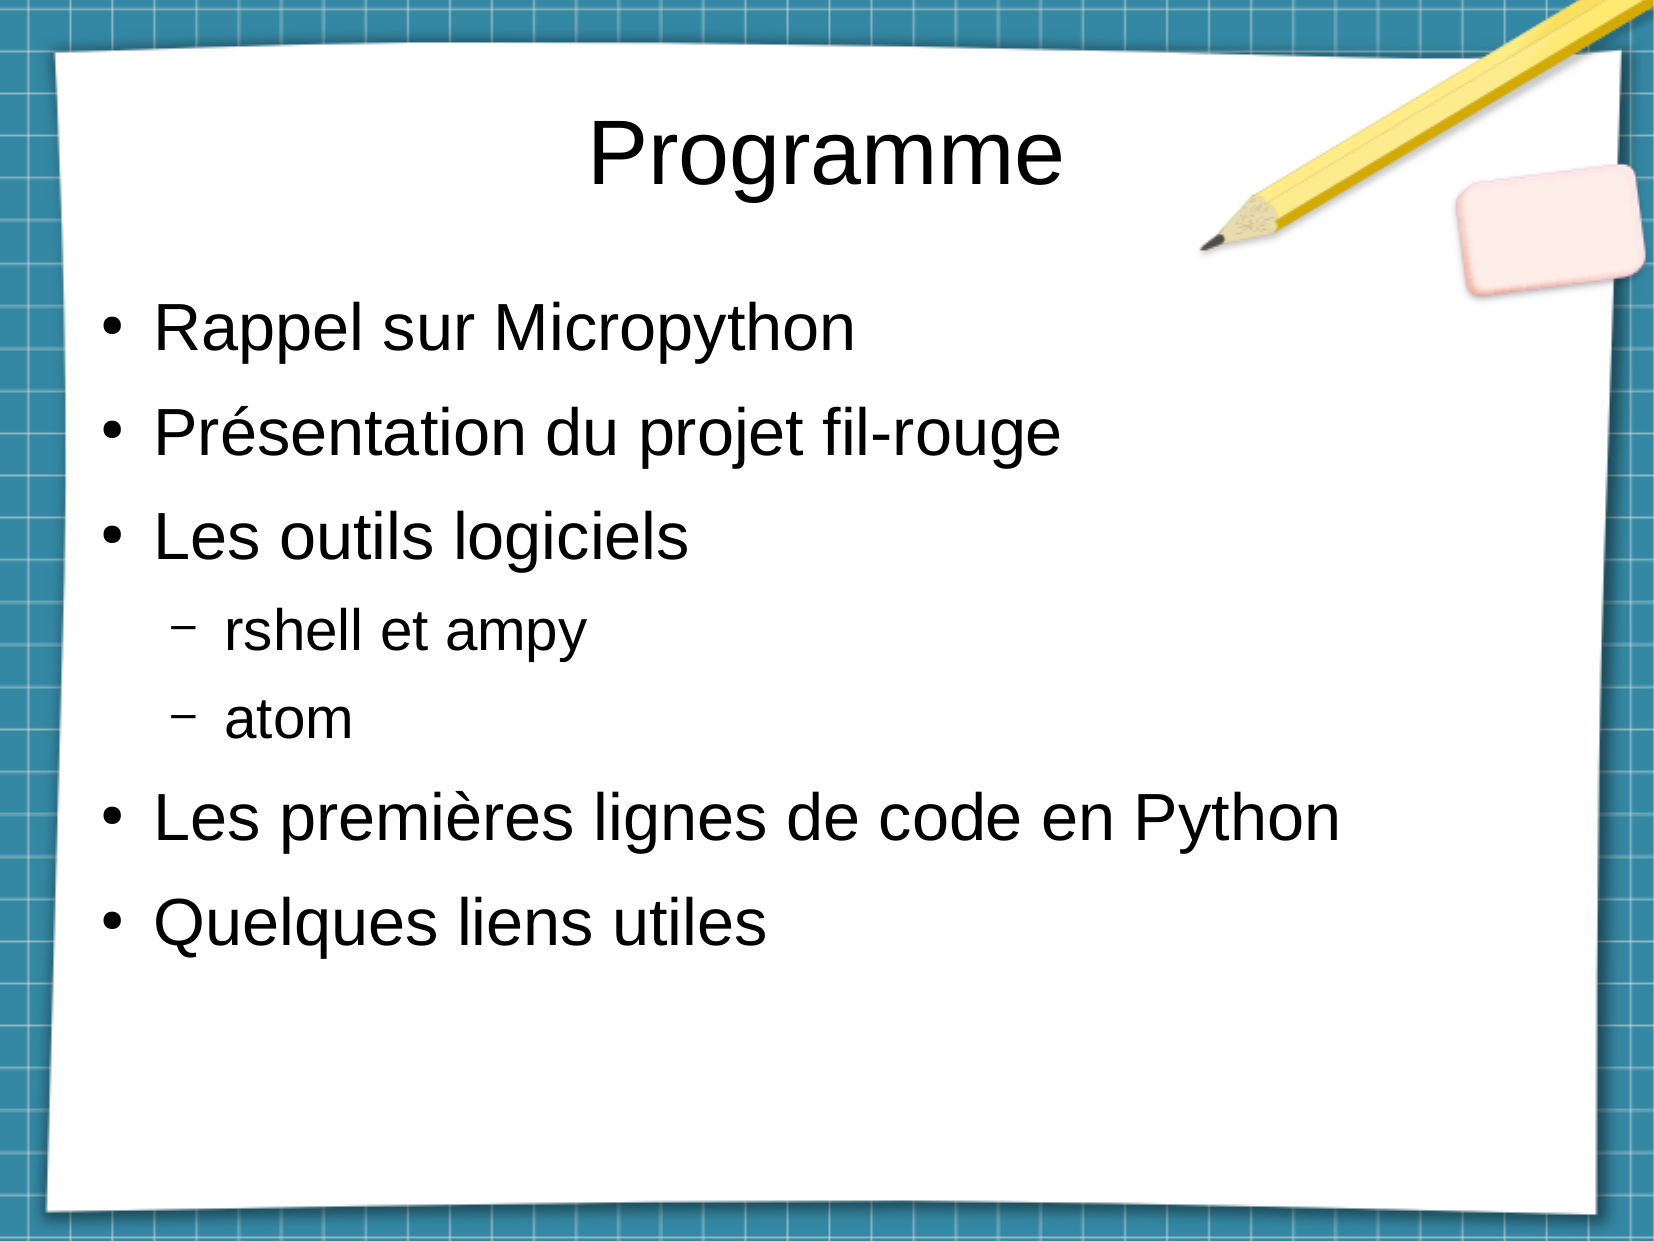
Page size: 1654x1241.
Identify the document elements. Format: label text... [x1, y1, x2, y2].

picture [0, 0, 1654, 1241]
title Programme [82, 49, 1571, 257]
list Rappel sur Micropython Présentation du projet fil-rouge Les outils logiciels rshell et ampy atom Les premières lignes de code en Python Quelques liens utiles [82, 290, 1571, 1010]
